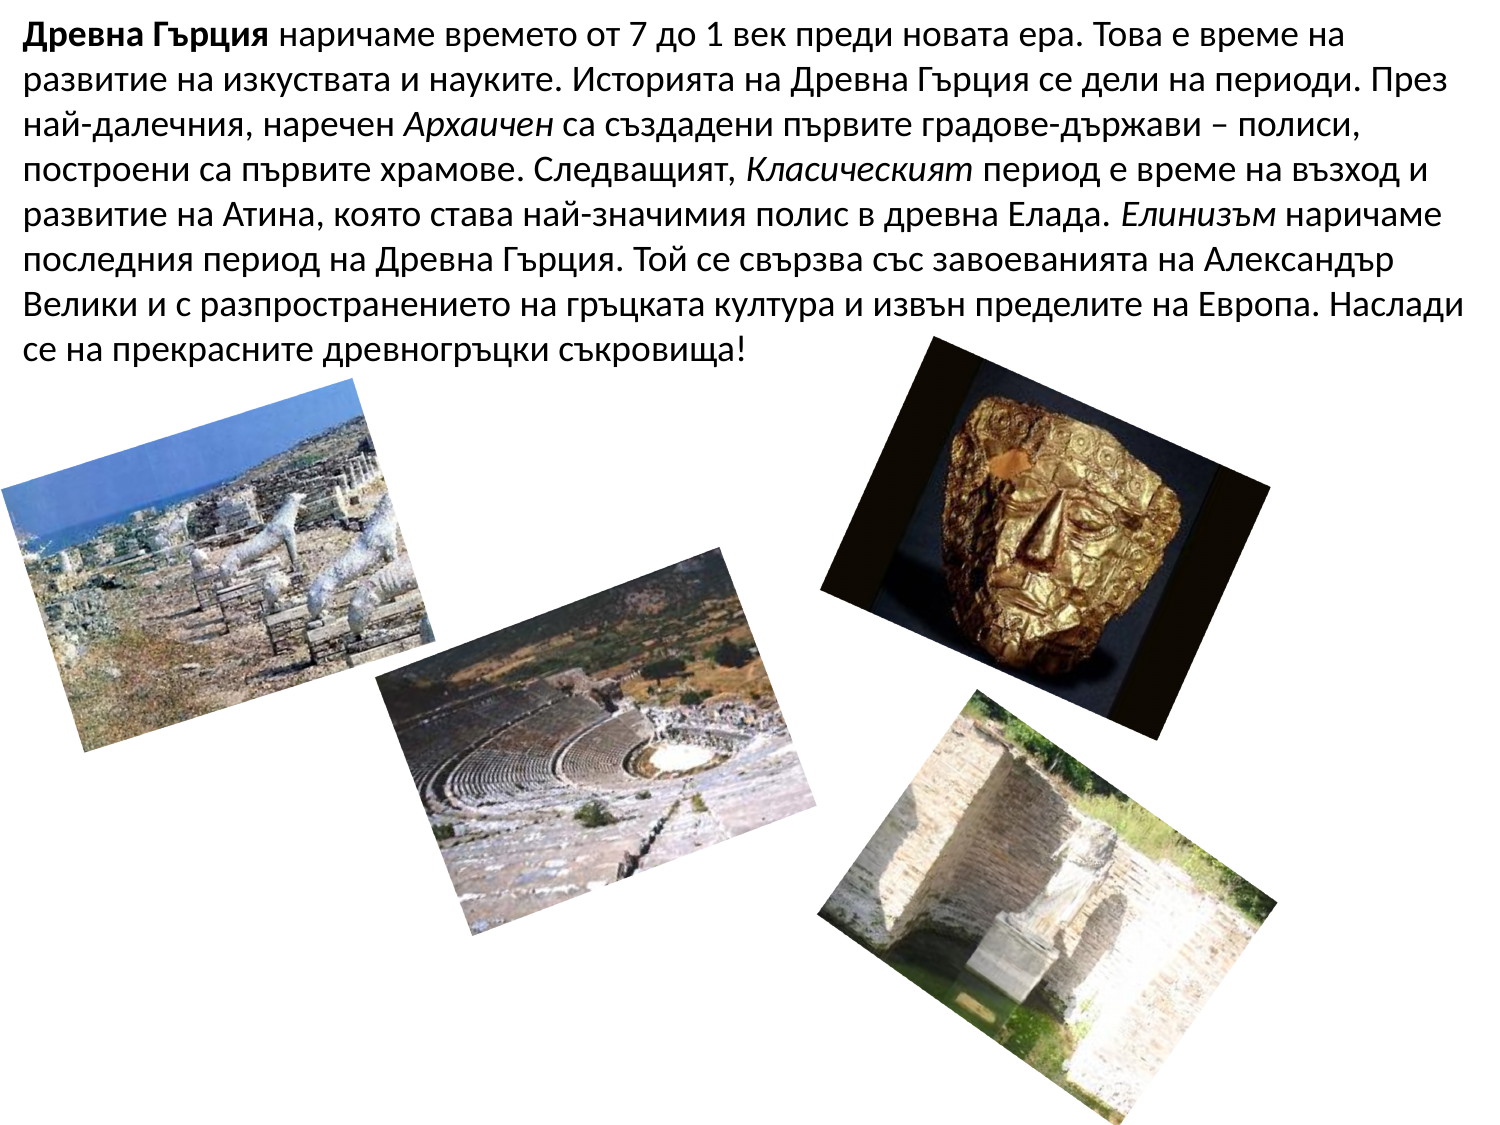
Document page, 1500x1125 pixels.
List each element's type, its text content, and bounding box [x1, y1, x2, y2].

picture [819, 335, 1271, 741]
picture [816, 688, 1278, 1125]
picture [374, 546, 817, 936]
text_box Древна Гърция наричаме времето от 7 до 1 век преди новата ера. Това е време на развитие на изкуствата и науките. Историята на Древна Гърция се дели на периоди. През най-далечния, наречен Архаичен са създадени първите градове-държави – полиси, построени са първите храмове. Следващият, Класическият период е време на възход и развитие на Атина, която става най-значимия полис в древна Елада. Елинизъм наричаме последния период на Древна Гърция. Той се свързва със завоеванията на Александър Велики и с разпространението на гръцката култура и извън пределите на Европа. Наслади се на прекрасните древногръцки съкровища! [8, 1, 1500, 376]
picture [0, 377, 436, 753]
